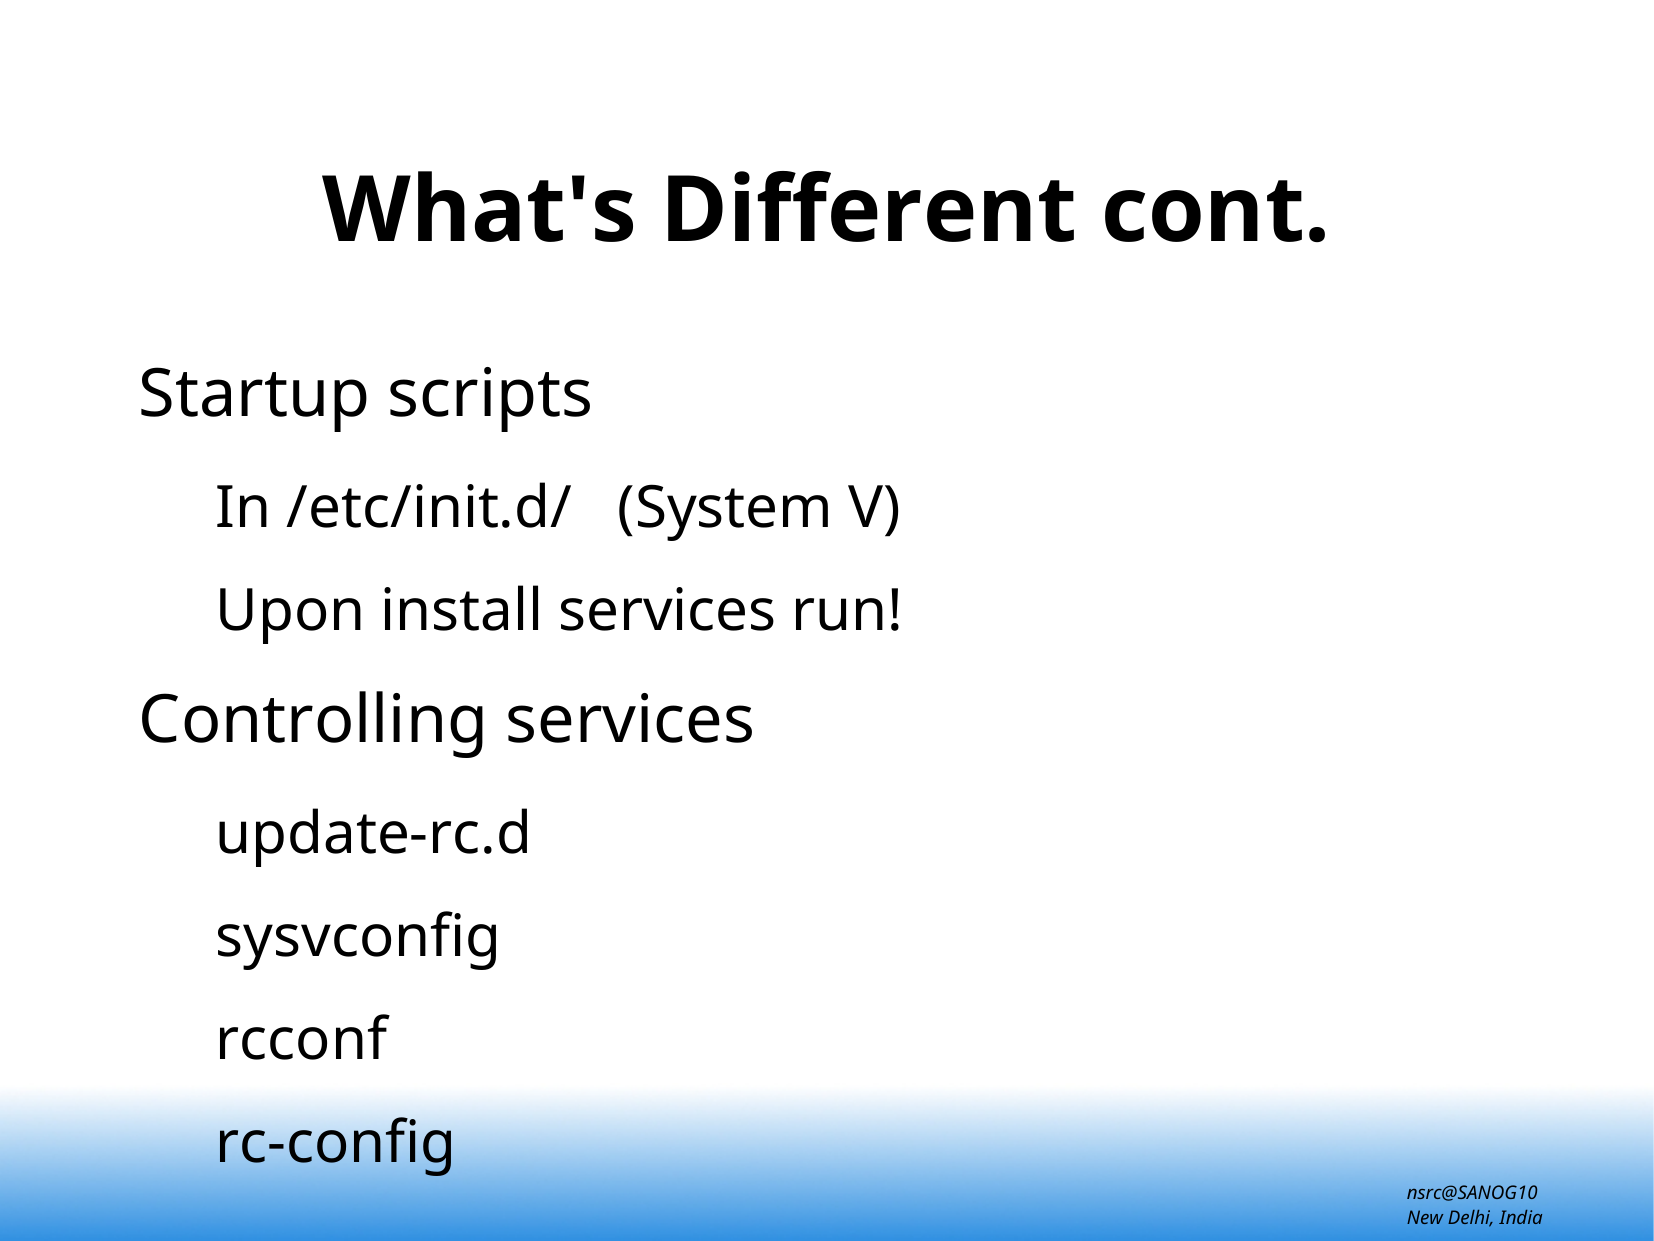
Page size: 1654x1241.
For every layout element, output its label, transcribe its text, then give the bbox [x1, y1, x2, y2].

title What's Different cont. [121, 102, 1534, 310]
picture [0, 1083, 1654, 1241]
list Startup scripts In /etc/init.d/ (System V) Upon install services run! Controlling services update-rc.d sysvconfig rcconf rc-config [121, 344, 1534, 1127]
